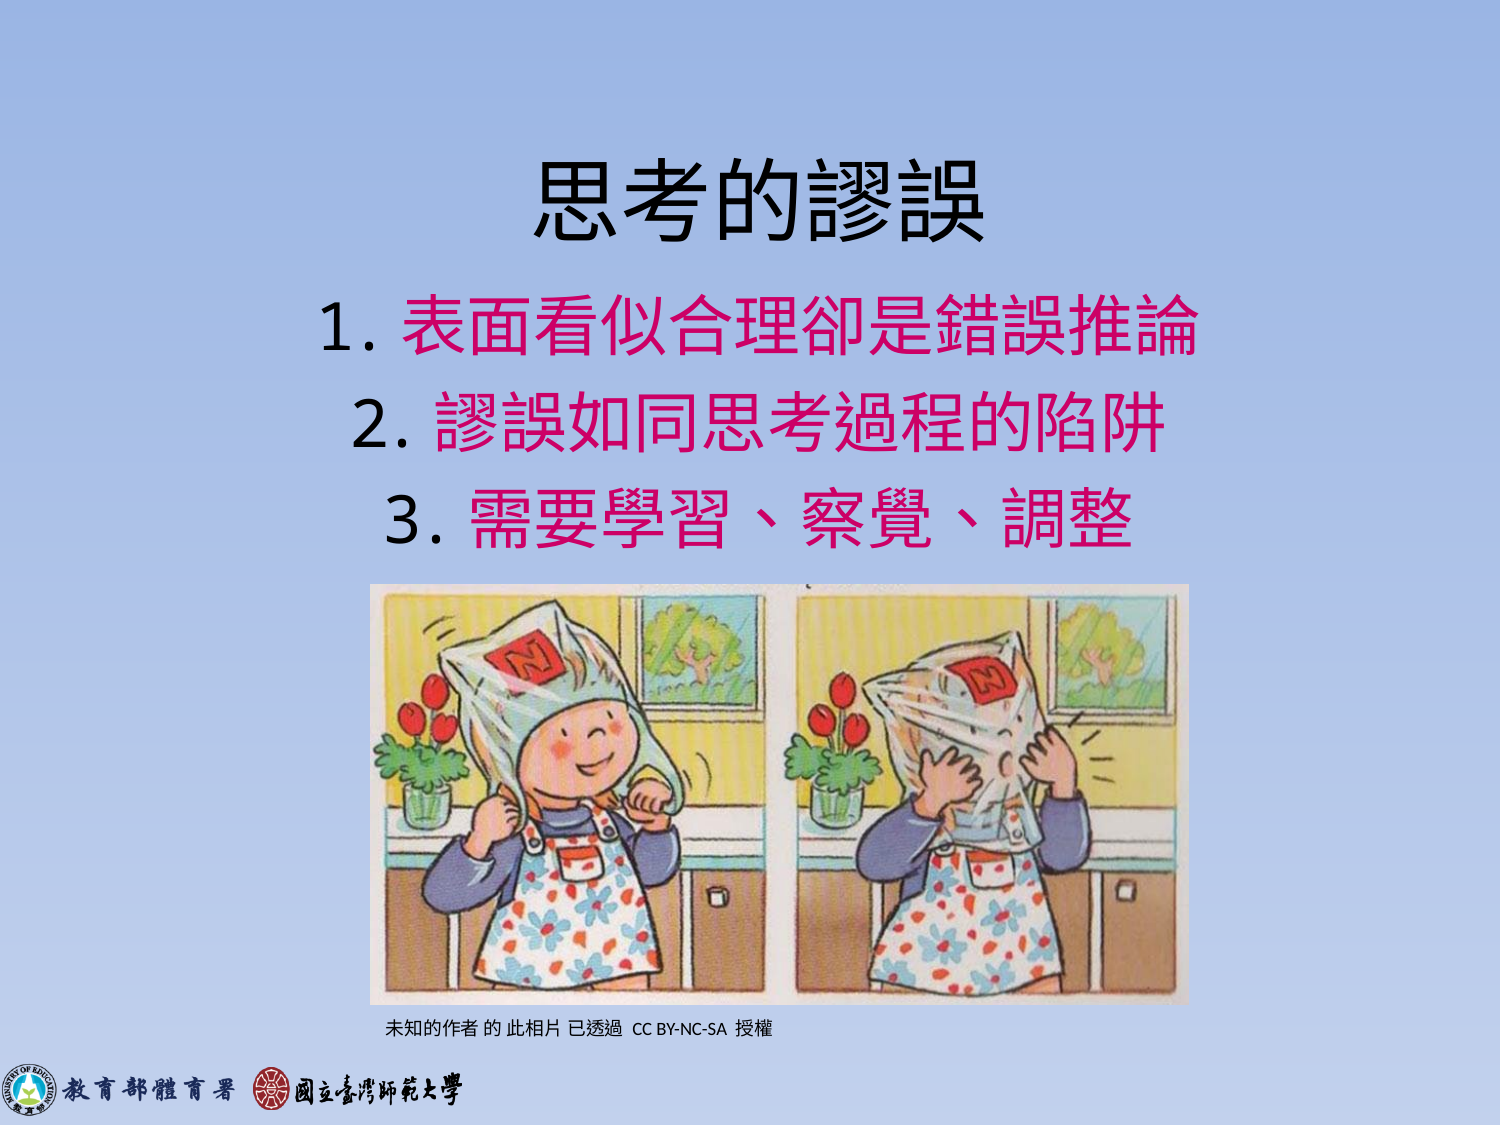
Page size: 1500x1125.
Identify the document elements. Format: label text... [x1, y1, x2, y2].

picture [370, 584, 1189, 1005]
title 思考的謬誤 [121, 78, 1397, 320]
subtitle 表面看似合理卻是錯誤推論 謬誤如同思考過程的陷阱 需要學習、察覺、調整 [233, 276, 1284, 383]
picture [0, 1051, 243, 1125]
picture [253, 1067, 462, 1110]
text_box 未知的作者 的 此相片 已透過 CC BY-NC-SA 授權 [370, 1008, 1189, 1047]
